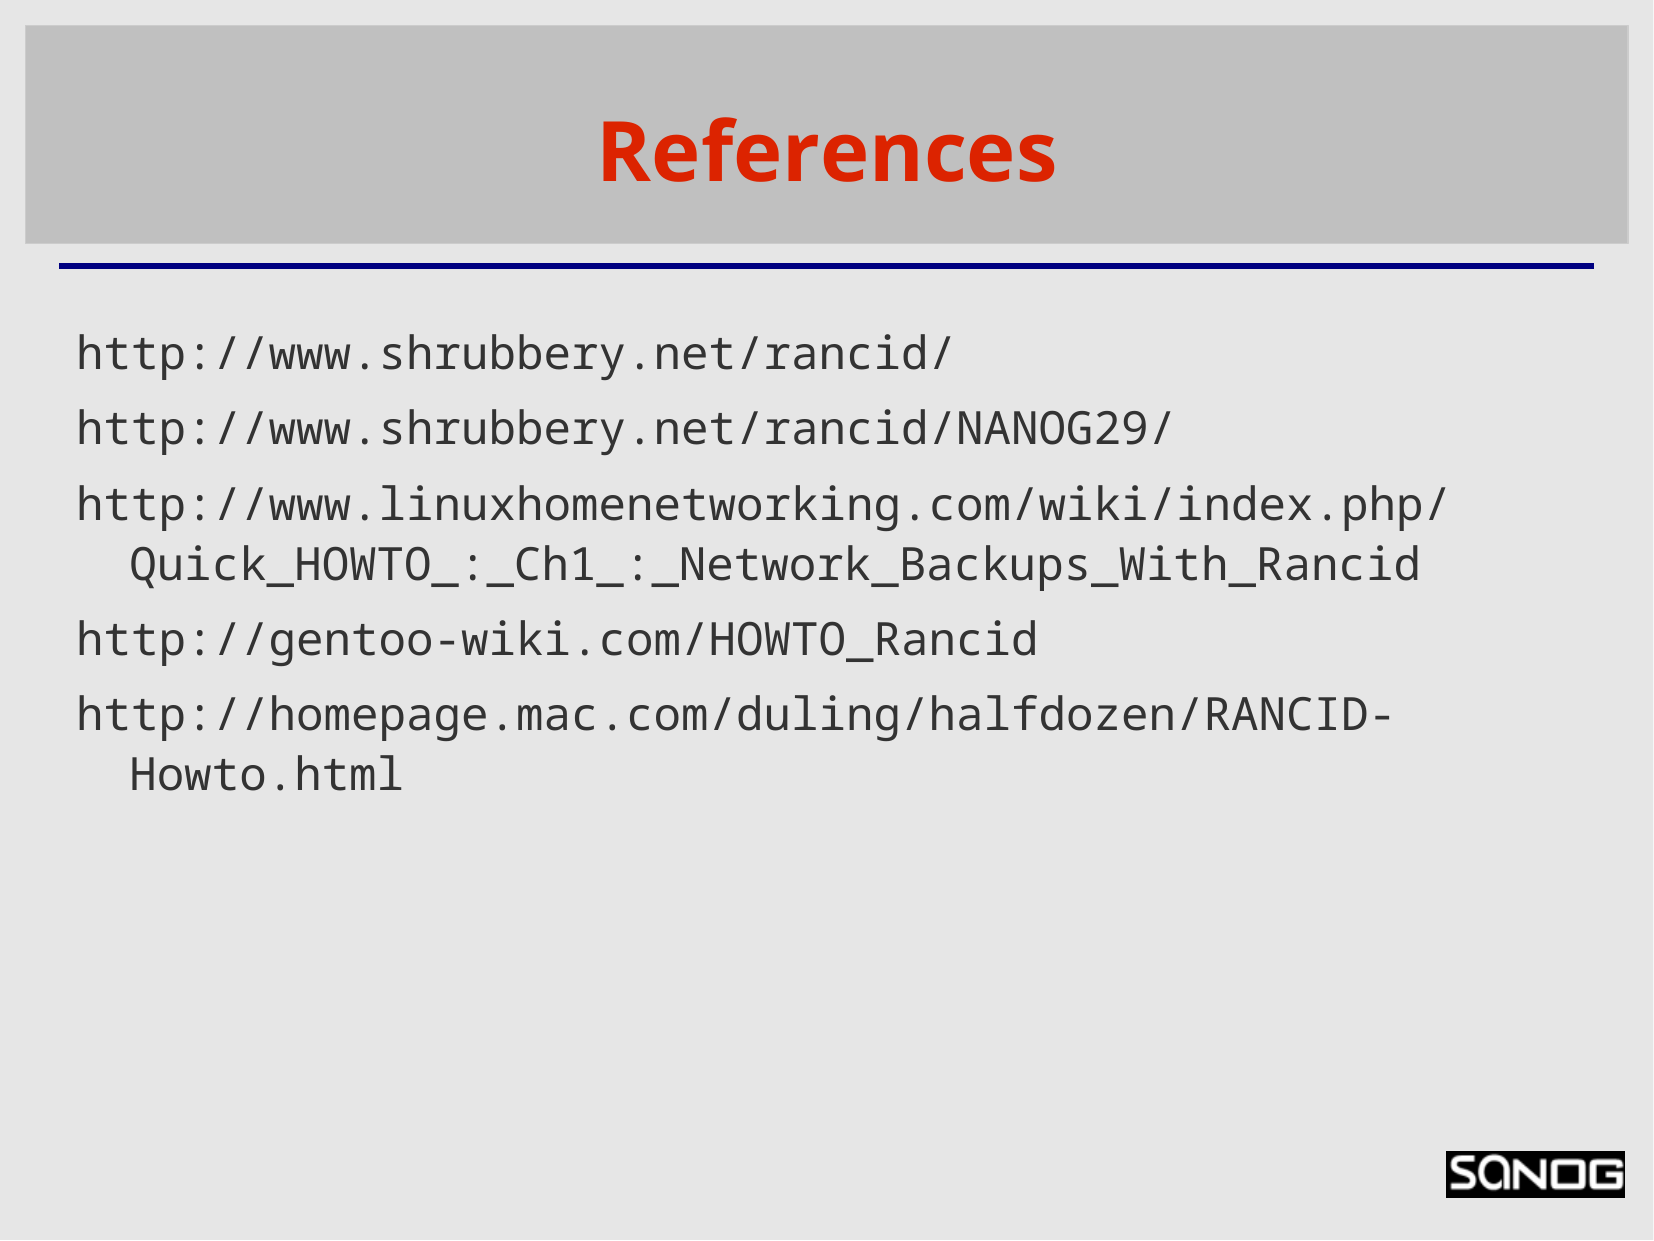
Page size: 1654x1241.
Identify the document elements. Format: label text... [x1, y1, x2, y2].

picture [1446, 1151, 1625, 1198]
title References [121, 53, 1534, 246]
list http://www.shrubbery.net/rancid/ http://www.shrubbery.net/rancid/NANOG29/ http://www.linuxhomenetworking.com/wiki/index.php/Quick_HOWTO_:_Ch1_:_Network_Backups_With_Rancid http://gentoo-wiki.com/HOWTO_Rancid http://homepage.mac.com/duling/halfdozen/RANCID-Howto.html [59, 322, 1594, 1117]
